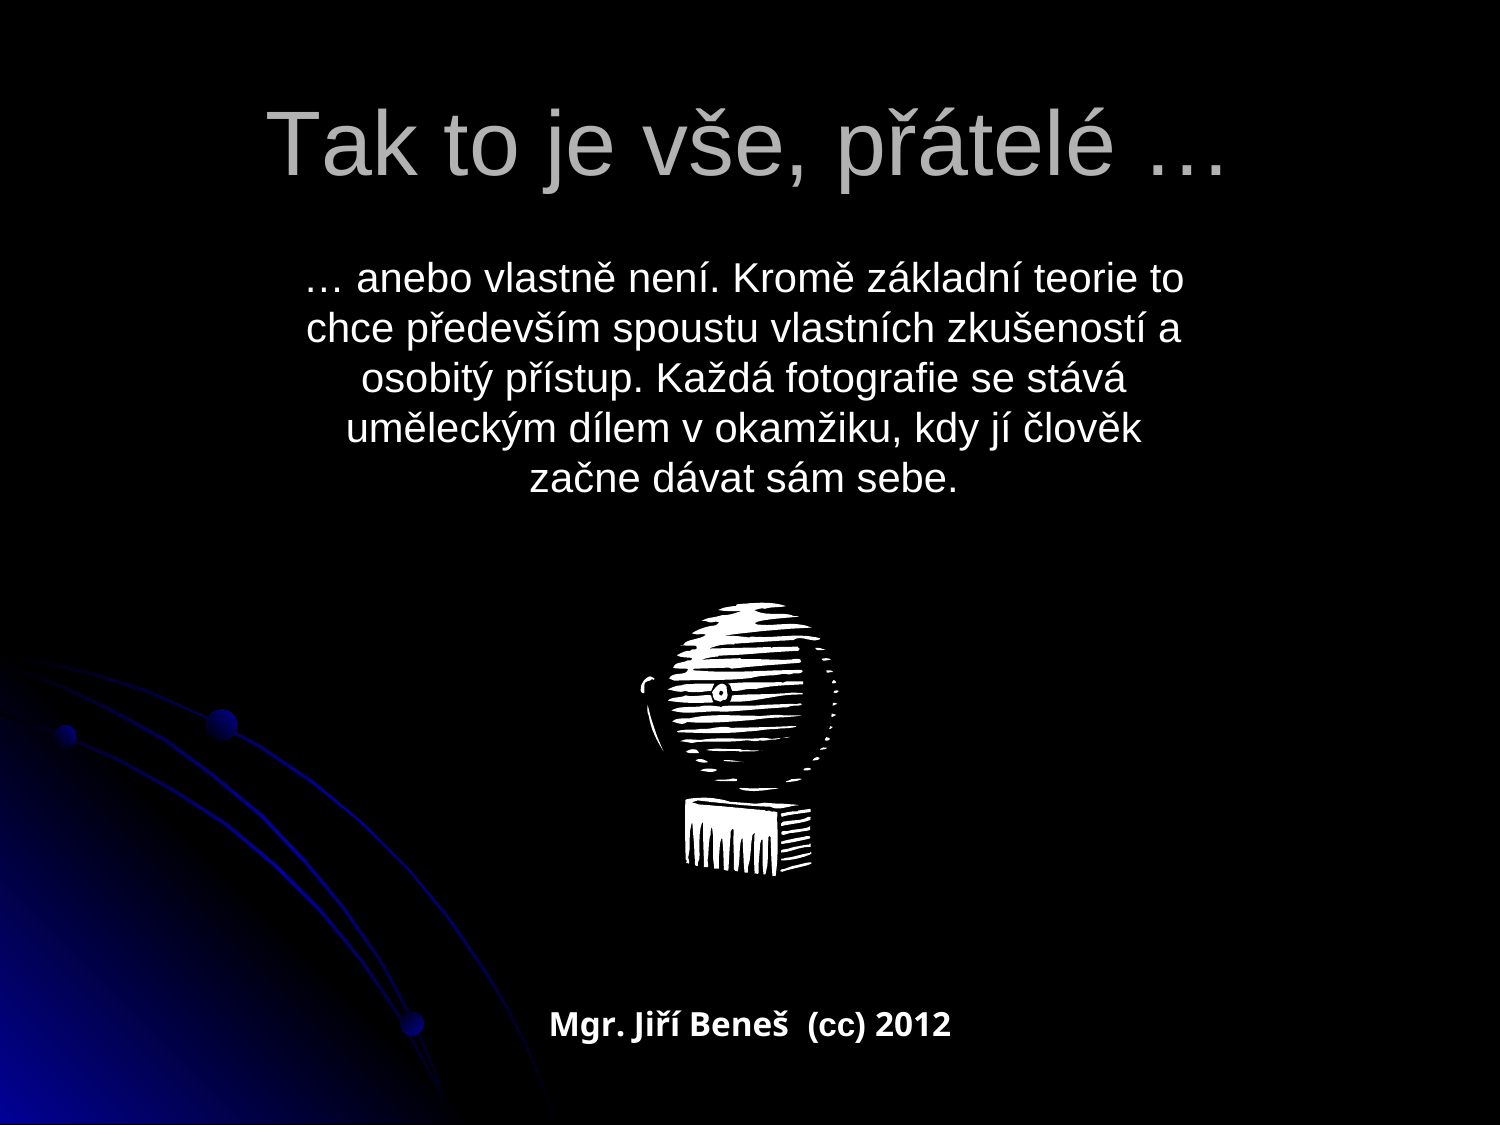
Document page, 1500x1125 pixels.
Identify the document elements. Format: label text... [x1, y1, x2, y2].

text_box Mgr. Jiří Beneš (cc) 2012 [474, 995, 1026, 1052]
title Tak to je vše, přátelé … [75, 45, 1426, 233]
text_box … anebo vlastně není. Kromě základní teorie to chce především spoustu vlastních zkušeností a osobitý přístup. Každá fotografie se stává uměleckým dílem v okamžiku, kdy jí člověk začne dávat sám sebe. [253, 243, 1235, 528]
picture [600, 586, 901, 880]
